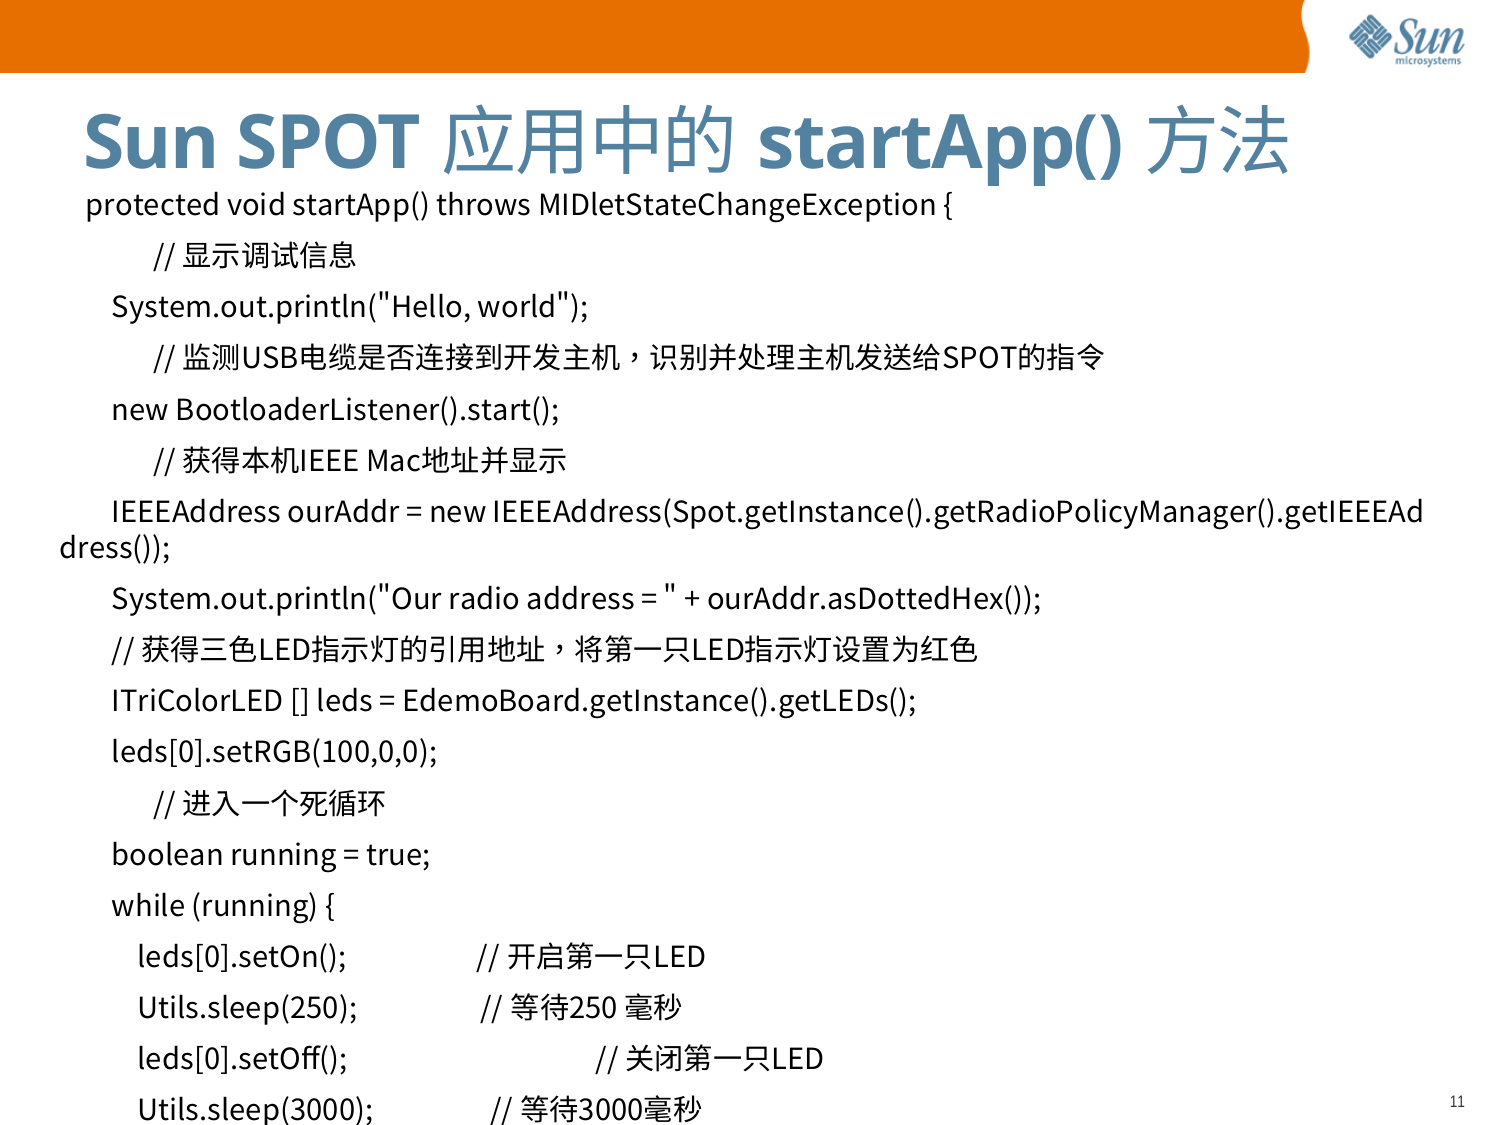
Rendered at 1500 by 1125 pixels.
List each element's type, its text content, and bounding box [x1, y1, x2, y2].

picture [0, 0, 1500, 73]
title Sun SPOT应用中的startApp()方法 [83, 94, 1446, 199]
text_box protected void startApp() throws MIDletStateChangeException { // 显示调试信息 System.out.println("Hello, world"); // 监测USB电缆是否连接到开发主机，识别并处理主机发送给SPOT的指令 new BootloaderListener().start(); // 获得本机IEEE Mac地址并显示 IEEEAddress ourAddr = new IEEEAddress(Spot.getInstance().getRadioPolicyManager().getIEEEAddress()); System.out.println("Our radio address = " + ourAddr.asDottedHex()); // 获得三色LED指示灯的引用地址，将第一只LED指示灯设置为红色 ITriColorLED [] leds = EdemoBoard.getInstance().getLEDs(); leds[0].setRGB(100,0,0); // 进入一个死循环 boolean running = true; while (running) { leds[0].setOn(); // 开启第一只LED Utils.sleep(250); // 等待250 毫秒 leds[0].setOff(); // 关闭第一只LED Utils.sleep(3000); // 等待3000毫秒 } notifyDestroyed(); // 如果运行到这里，则结束MIDP的运行（到不了） } [59, 186, 1444, 1113]
